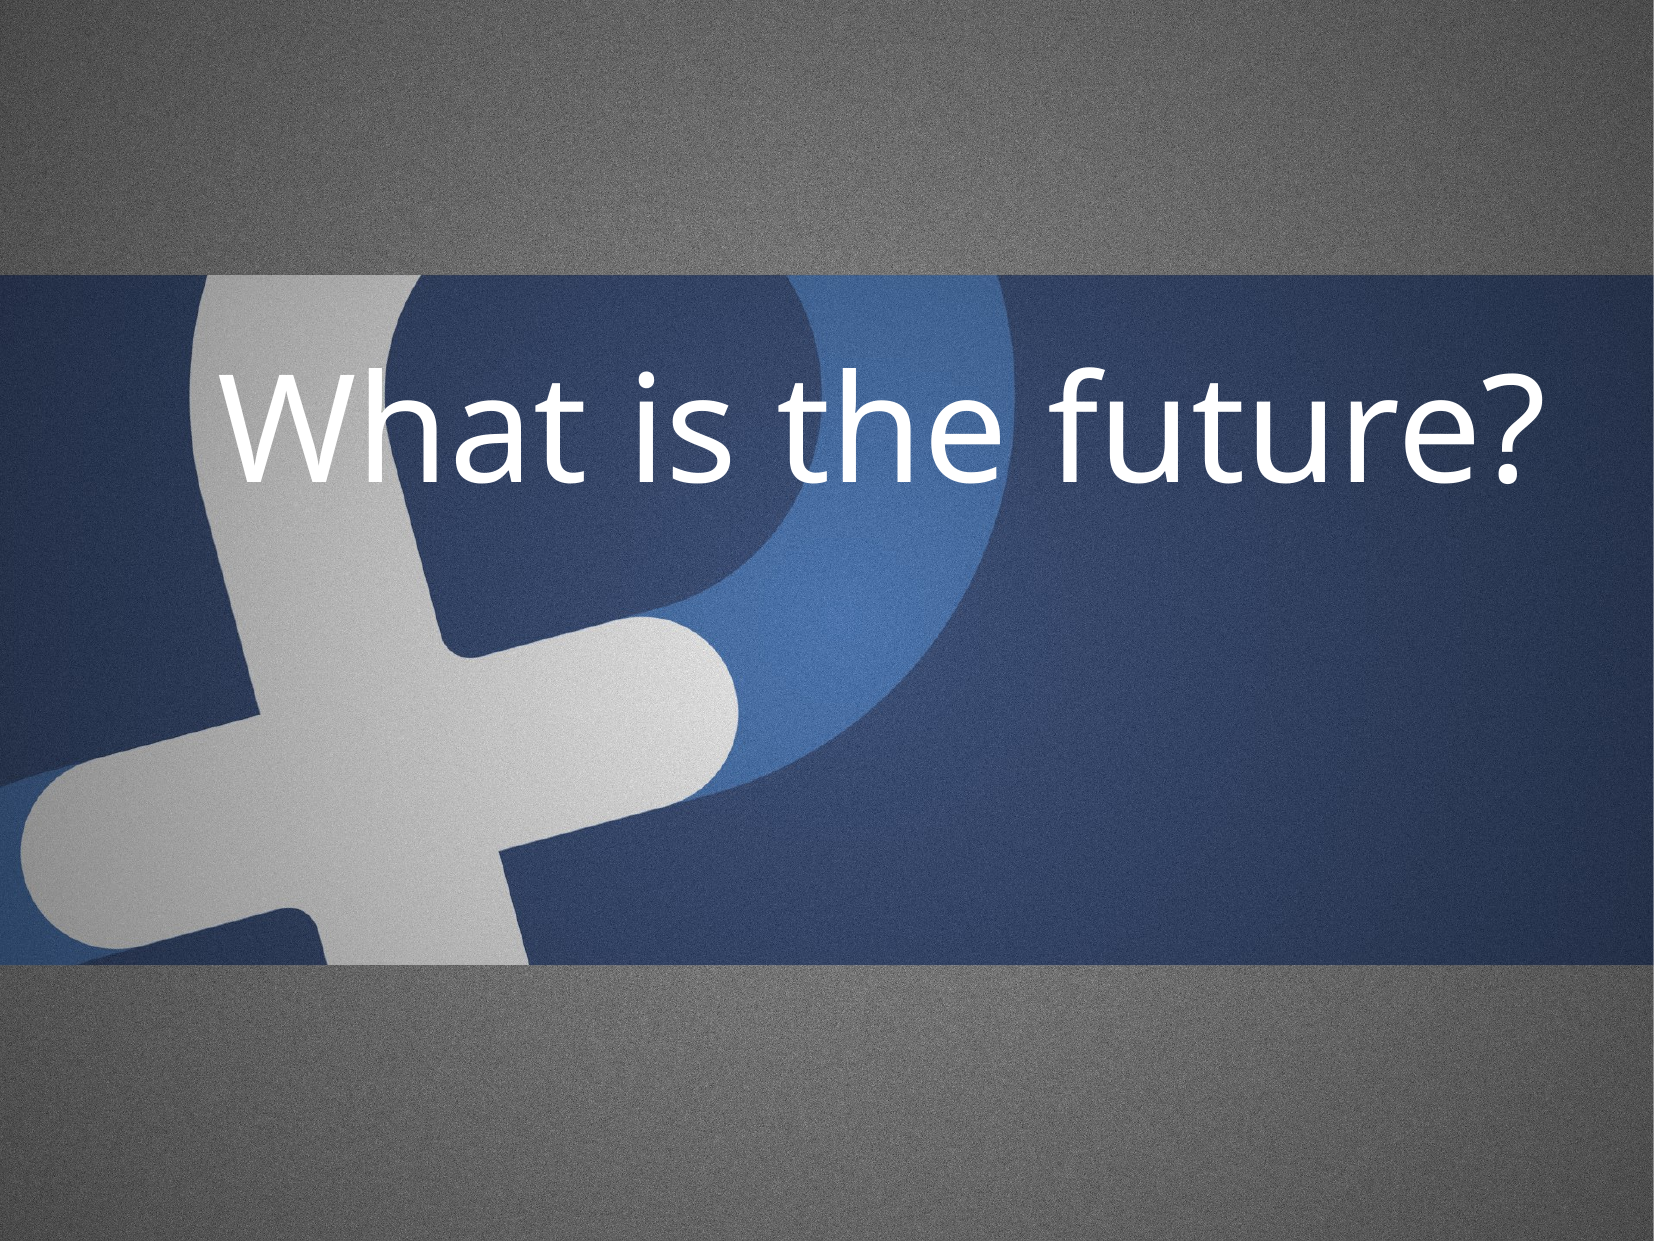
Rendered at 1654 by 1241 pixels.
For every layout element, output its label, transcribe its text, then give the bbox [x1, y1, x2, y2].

picture [0, 0, 1654, 1241]
text_box What is the future? [134, 315, 1562, 654]
